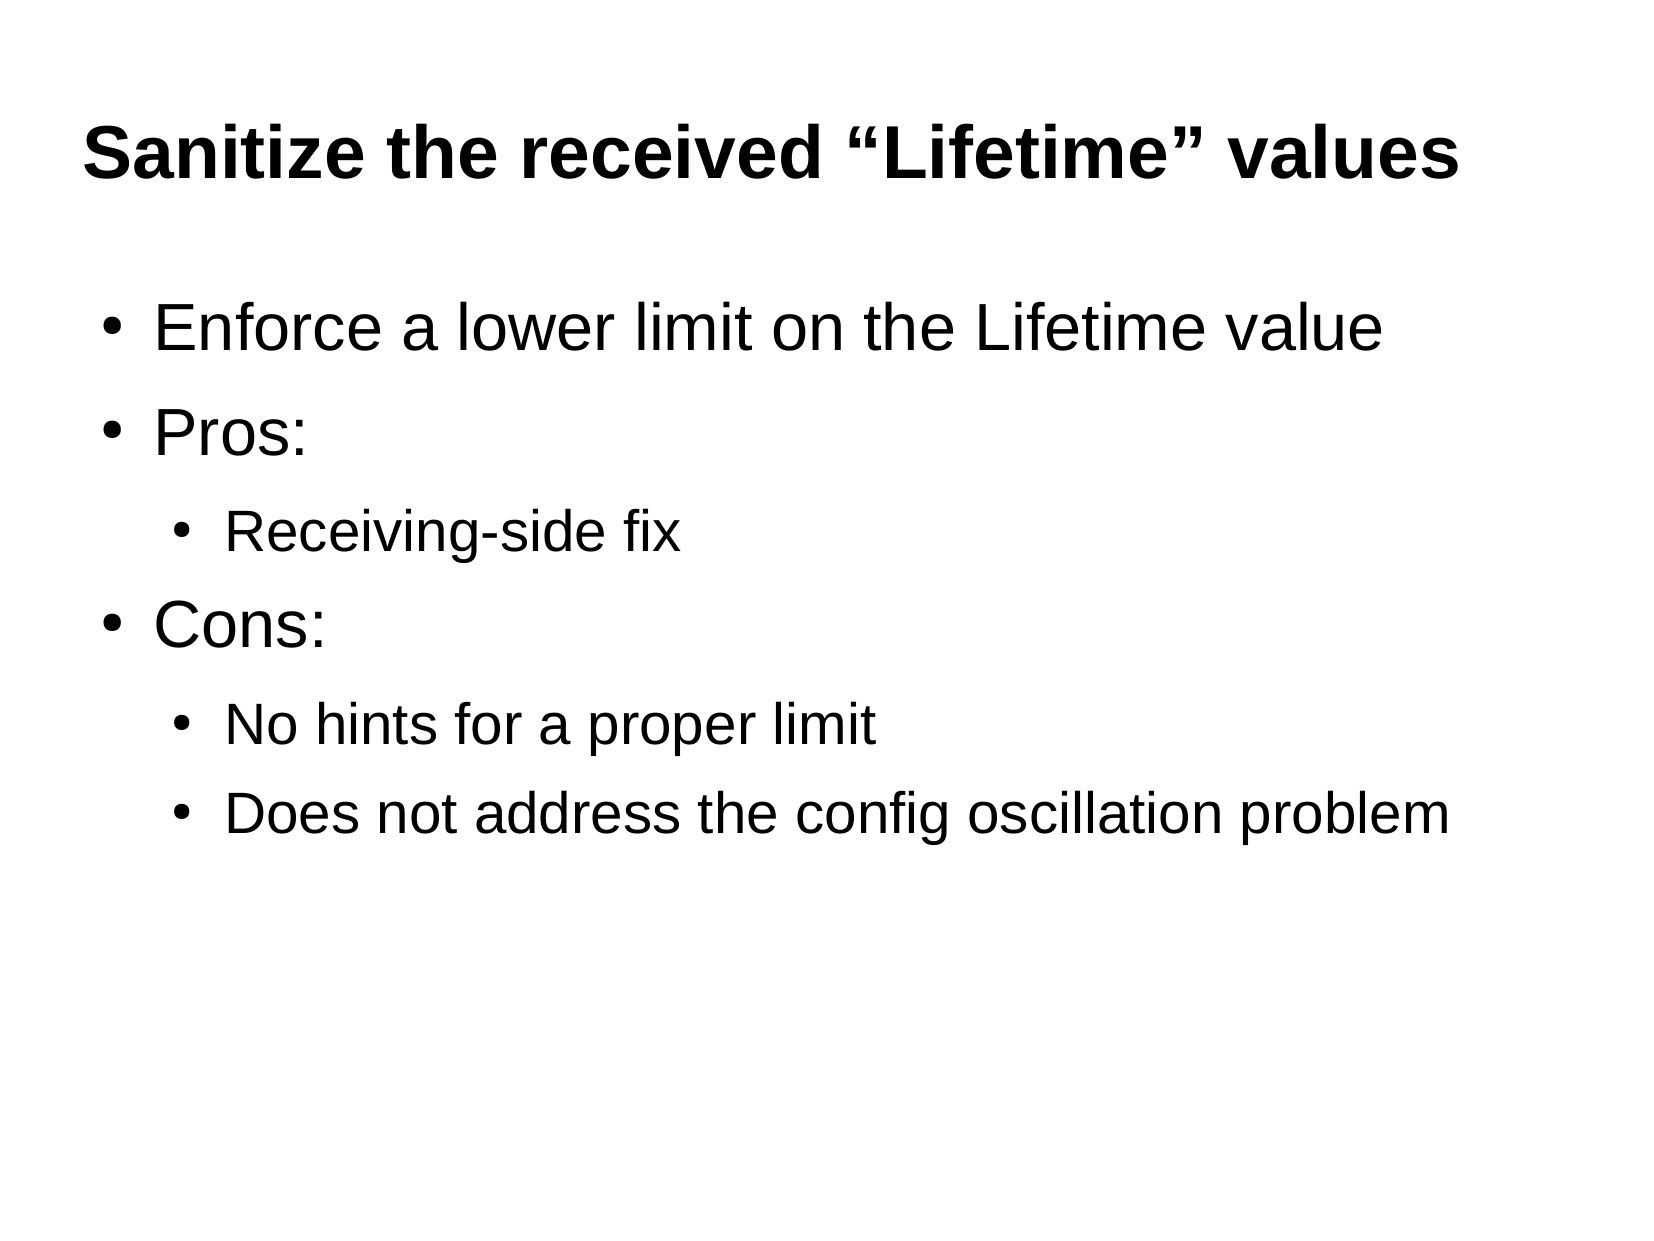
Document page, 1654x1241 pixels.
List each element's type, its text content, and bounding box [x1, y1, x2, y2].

title Sanitize the received “Lifetime” values [82, 49, 1571, 257]
list Enforce a lower limit on the Lifetime value Pros: Receiving-side fix Cons: No hints for a proper limit Does not address the config oscillation problem [82, 290, 1571, 1109]
